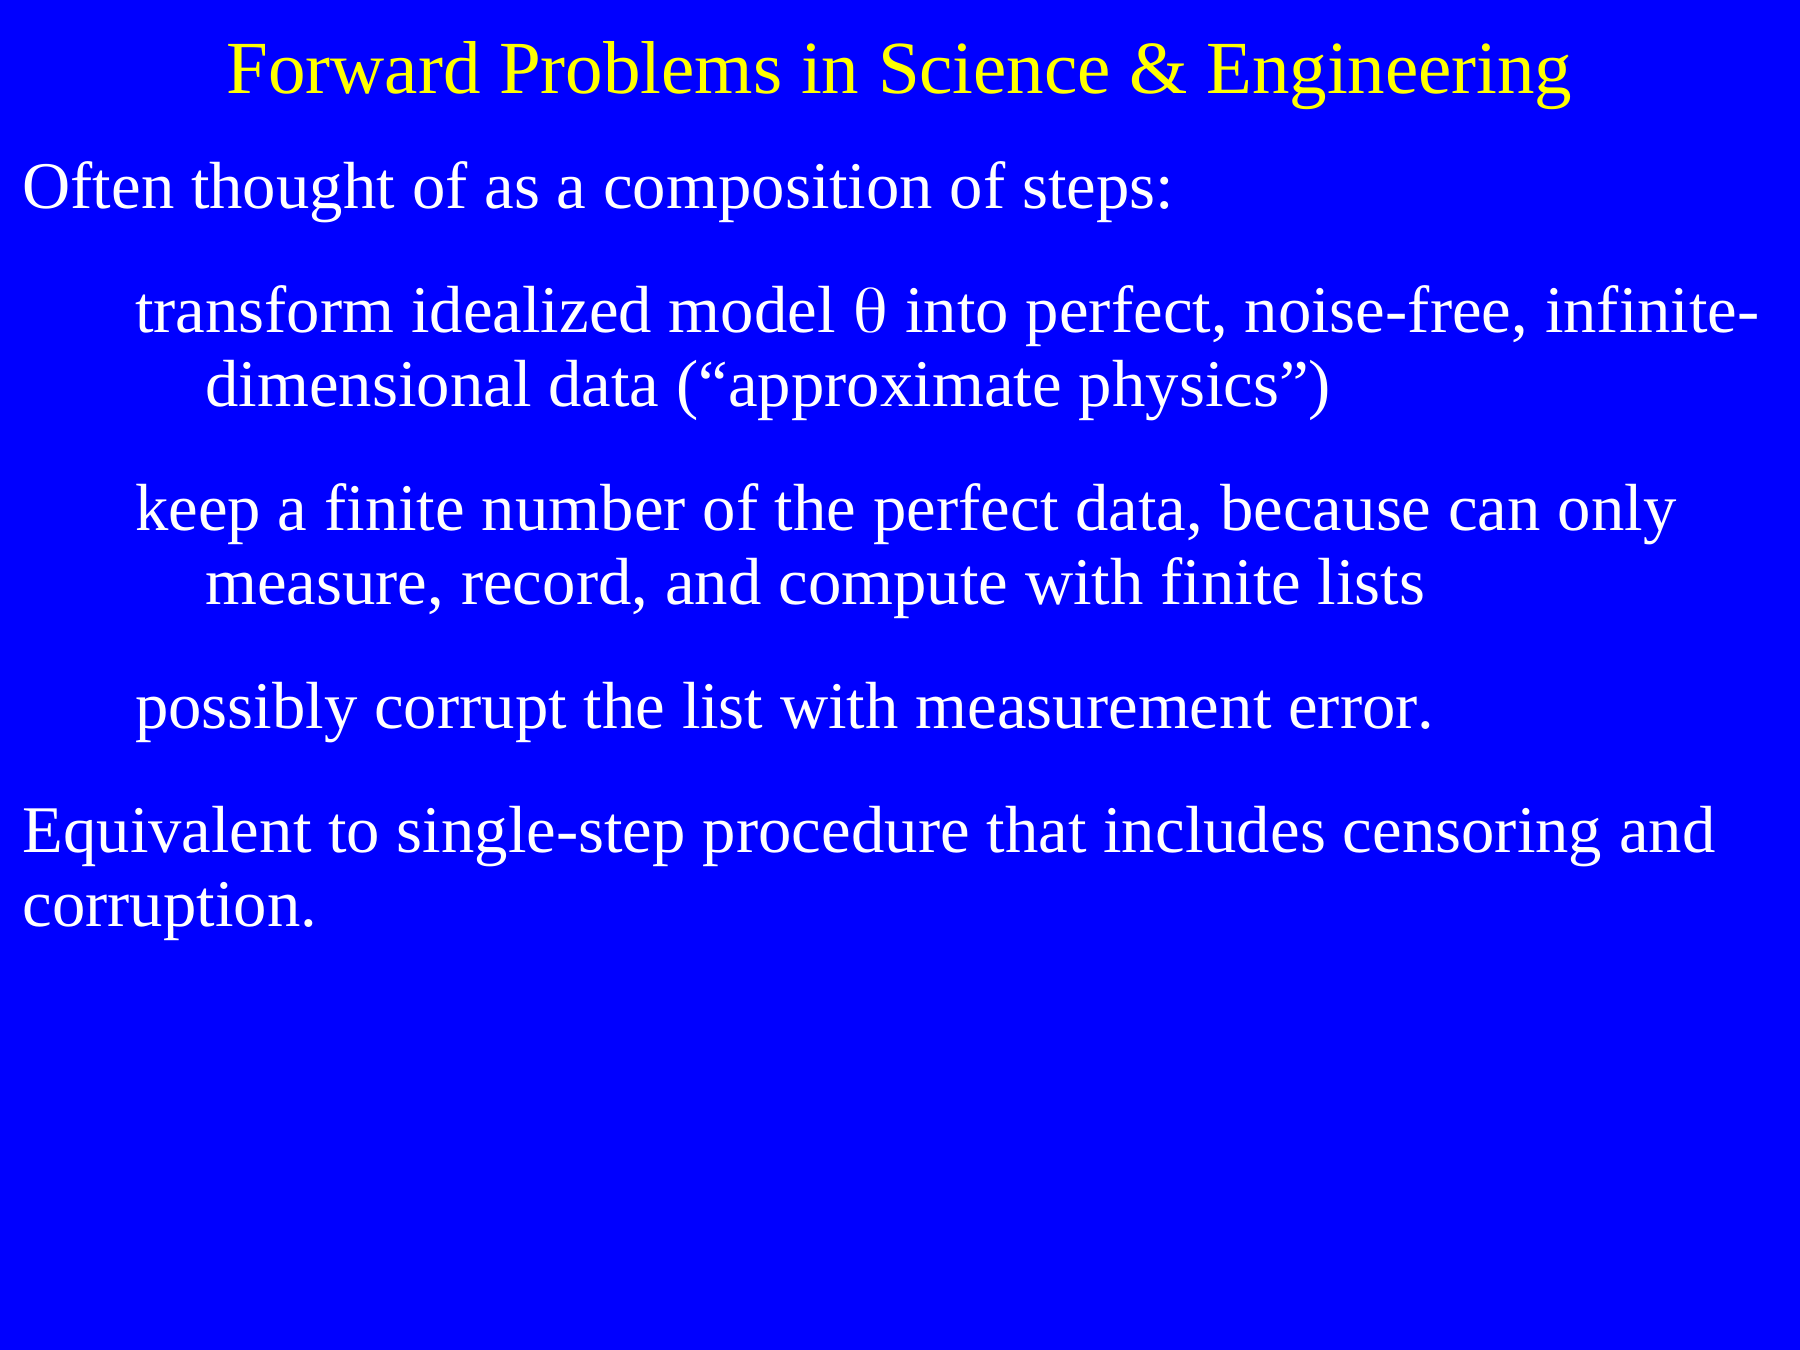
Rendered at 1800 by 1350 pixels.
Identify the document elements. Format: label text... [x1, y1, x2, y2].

title Forward Problems in Science & Engineering [0, 0, 1800, 137]
list Often thought of as a composition of steps: transform idealized model  into perfect, noise-free, infinite-dimensional data (“approximate physics”) keep a finite number of the perfect data, because can only measure, record, and compute with finite lists possibly corrupt the list with measurement error. Equivalent to single-step procedure that includes censoring and corruption. [0, 137, 1800, 1350]
